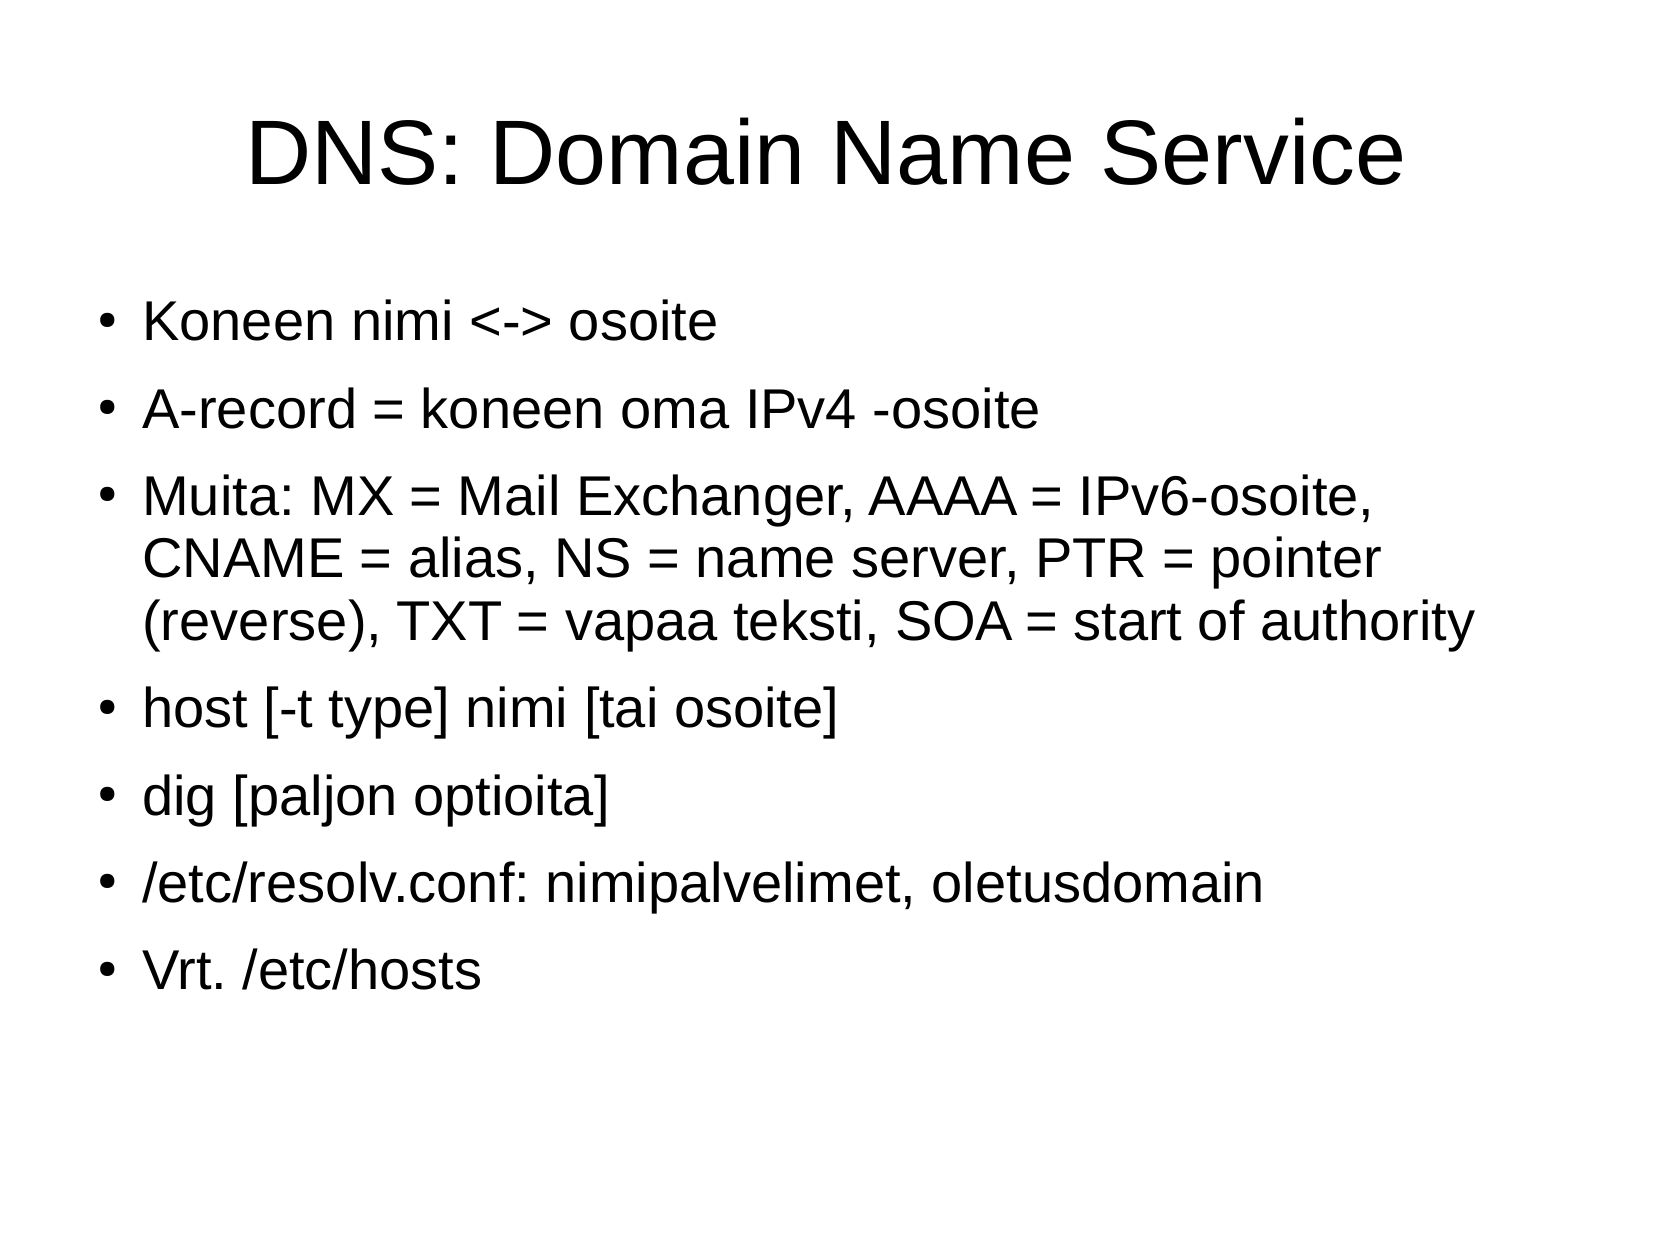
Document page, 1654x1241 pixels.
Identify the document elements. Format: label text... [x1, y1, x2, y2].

list Koneen nimi <-> osoite A-record = koneen oma IPv4 -osoite Muita: MX = Mail Exchanger, AAAA = IPv6-osoite, CNAME = alias, NS = name server, PTR = pointer (reverse), TXT = vapaa teksti, SOA = start of authority host [-t type] nimi [tai osoite] dig [paljon optioita] /etc/resolv.conf: nimipalvelimet, oletusdomain Vrt. /etc/hosts [82, 290, 1571, 1010]
title DNS: Domain Name Service [82, 49, 1571, 257]
